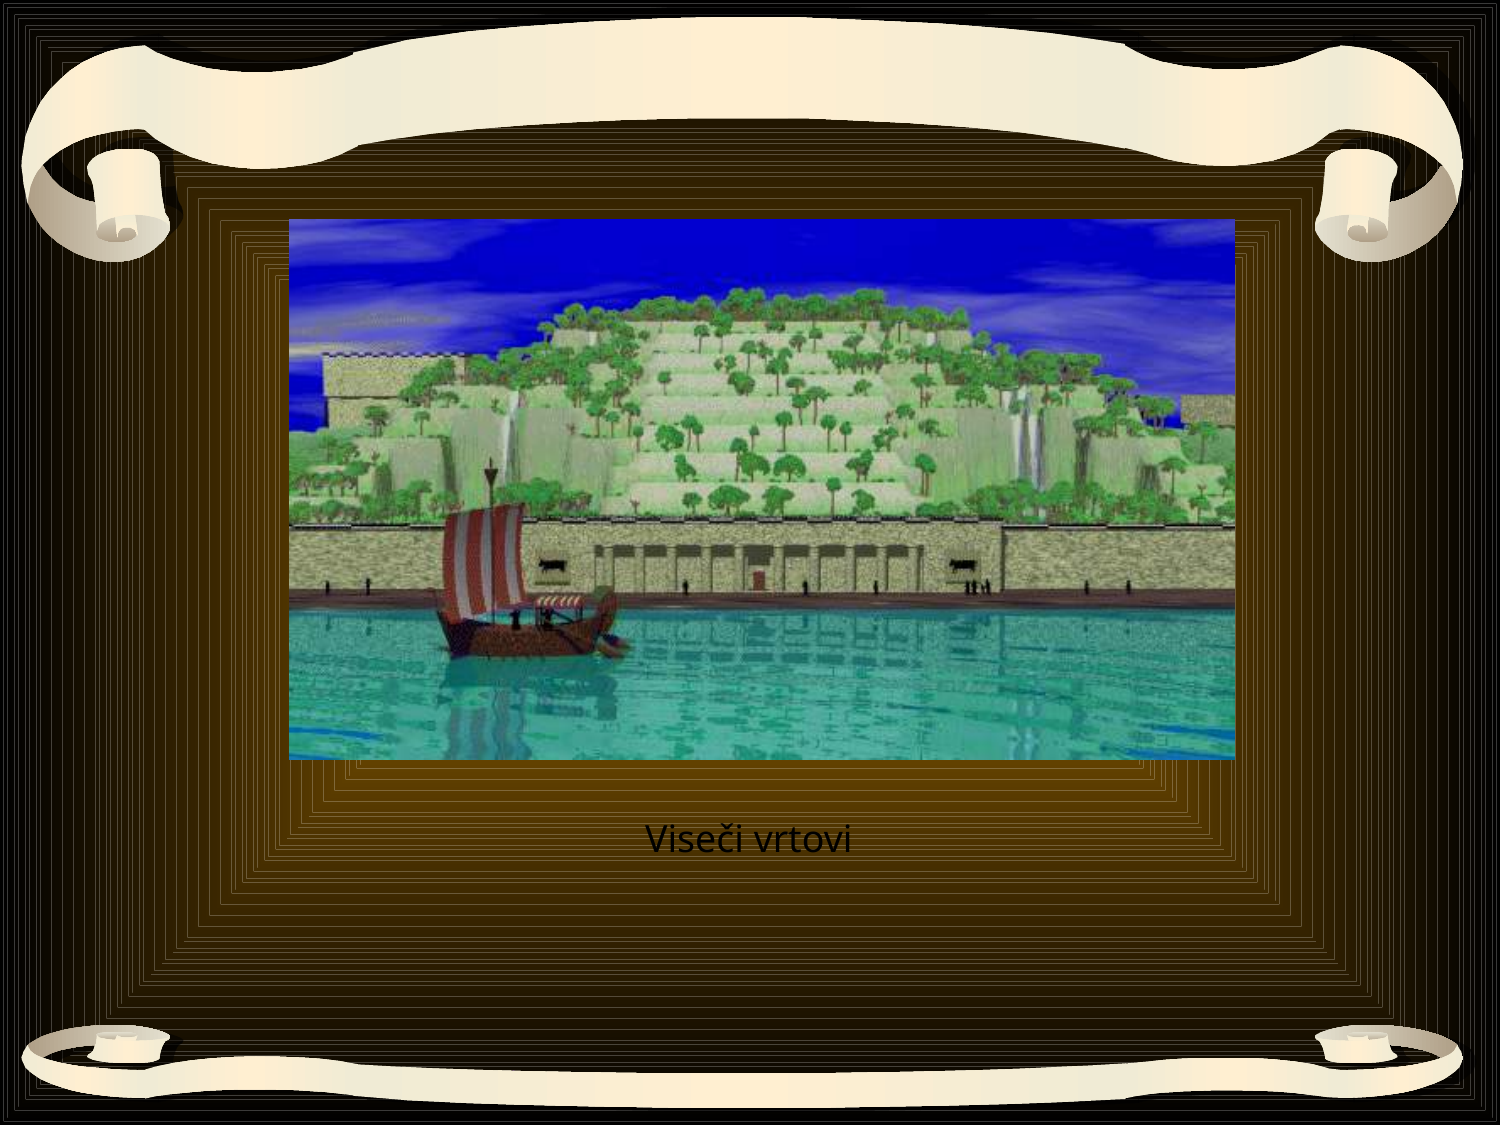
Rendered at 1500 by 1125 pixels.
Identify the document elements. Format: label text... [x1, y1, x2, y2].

text_box Viseči vrtovi [630, 807, 868, 868]
picture [289, 219, 1235, 760]
